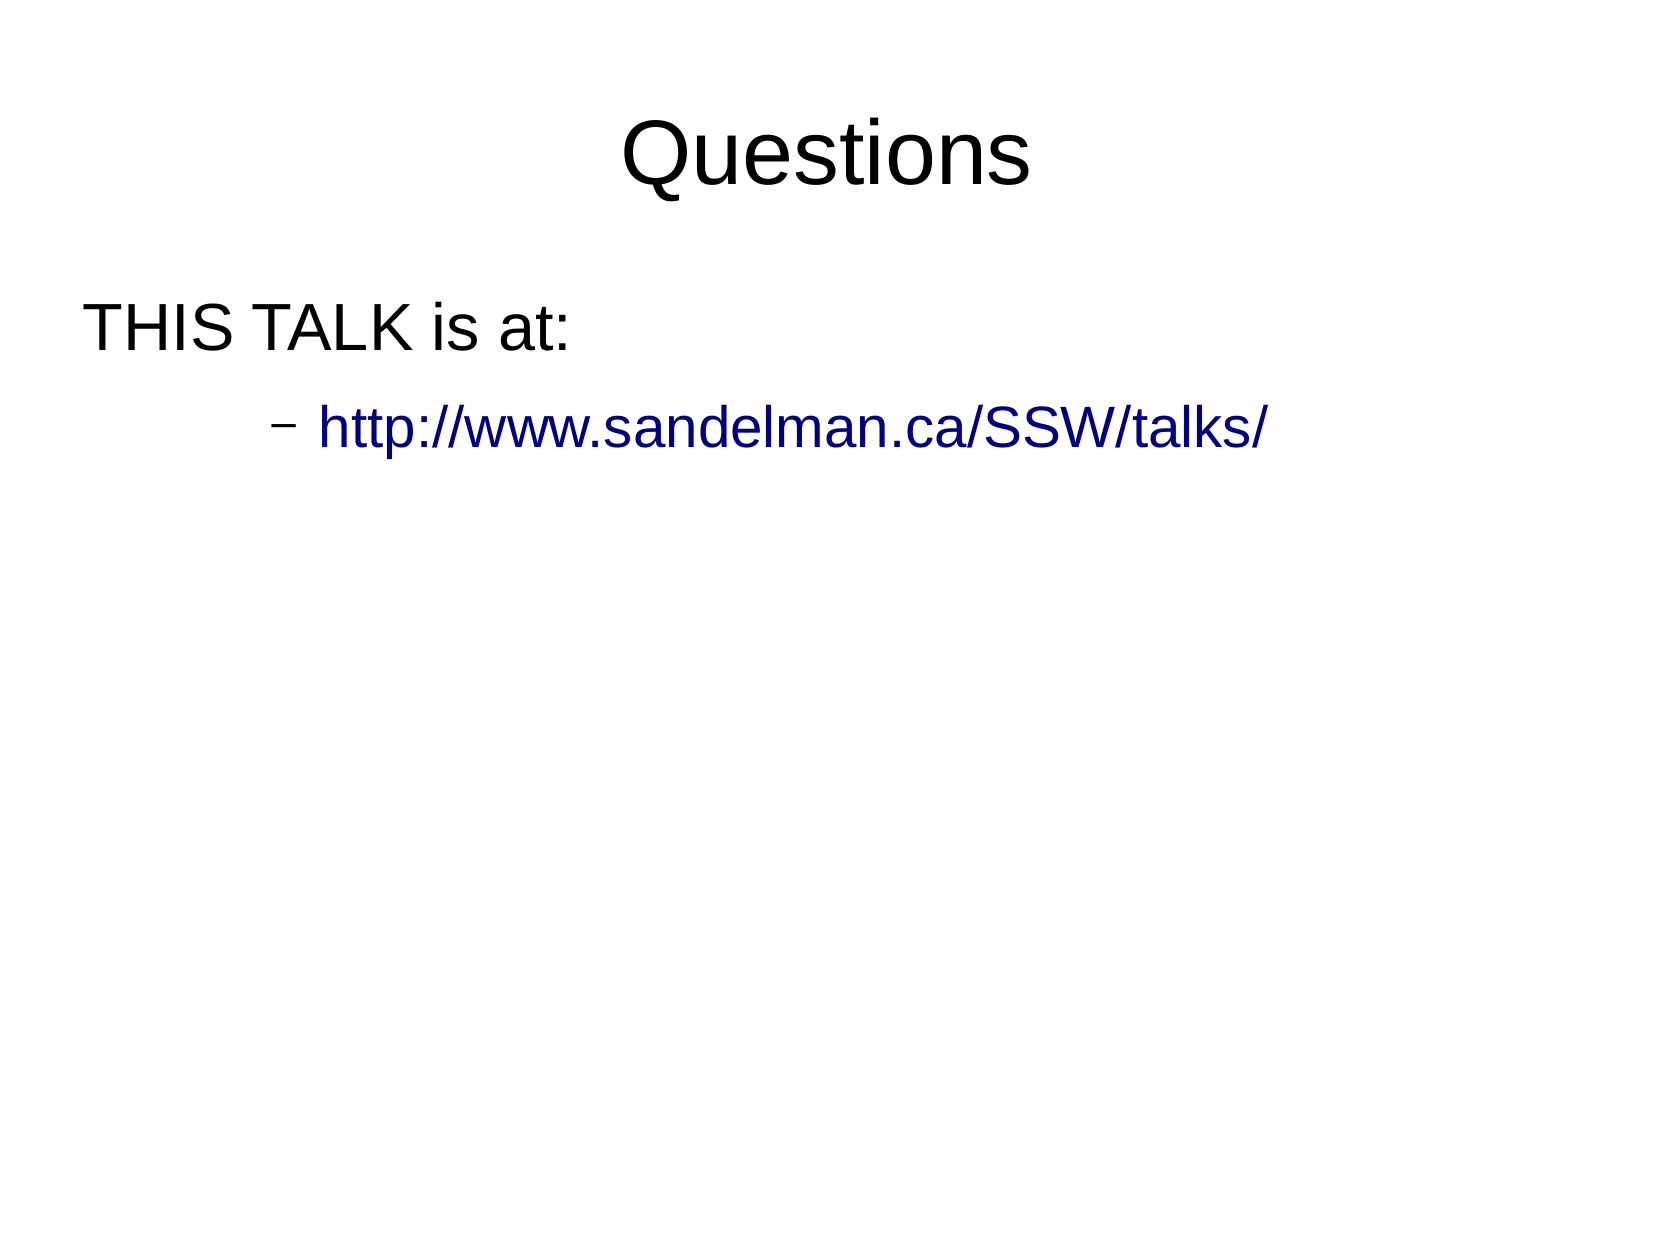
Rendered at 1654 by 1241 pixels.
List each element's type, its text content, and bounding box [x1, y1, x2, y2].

list THIS TALK is at: http://www.sandelman.ca/SSW/talks/ [82, 290, 1571, 1010]
title Questions [82, 49, 1571, 257]
